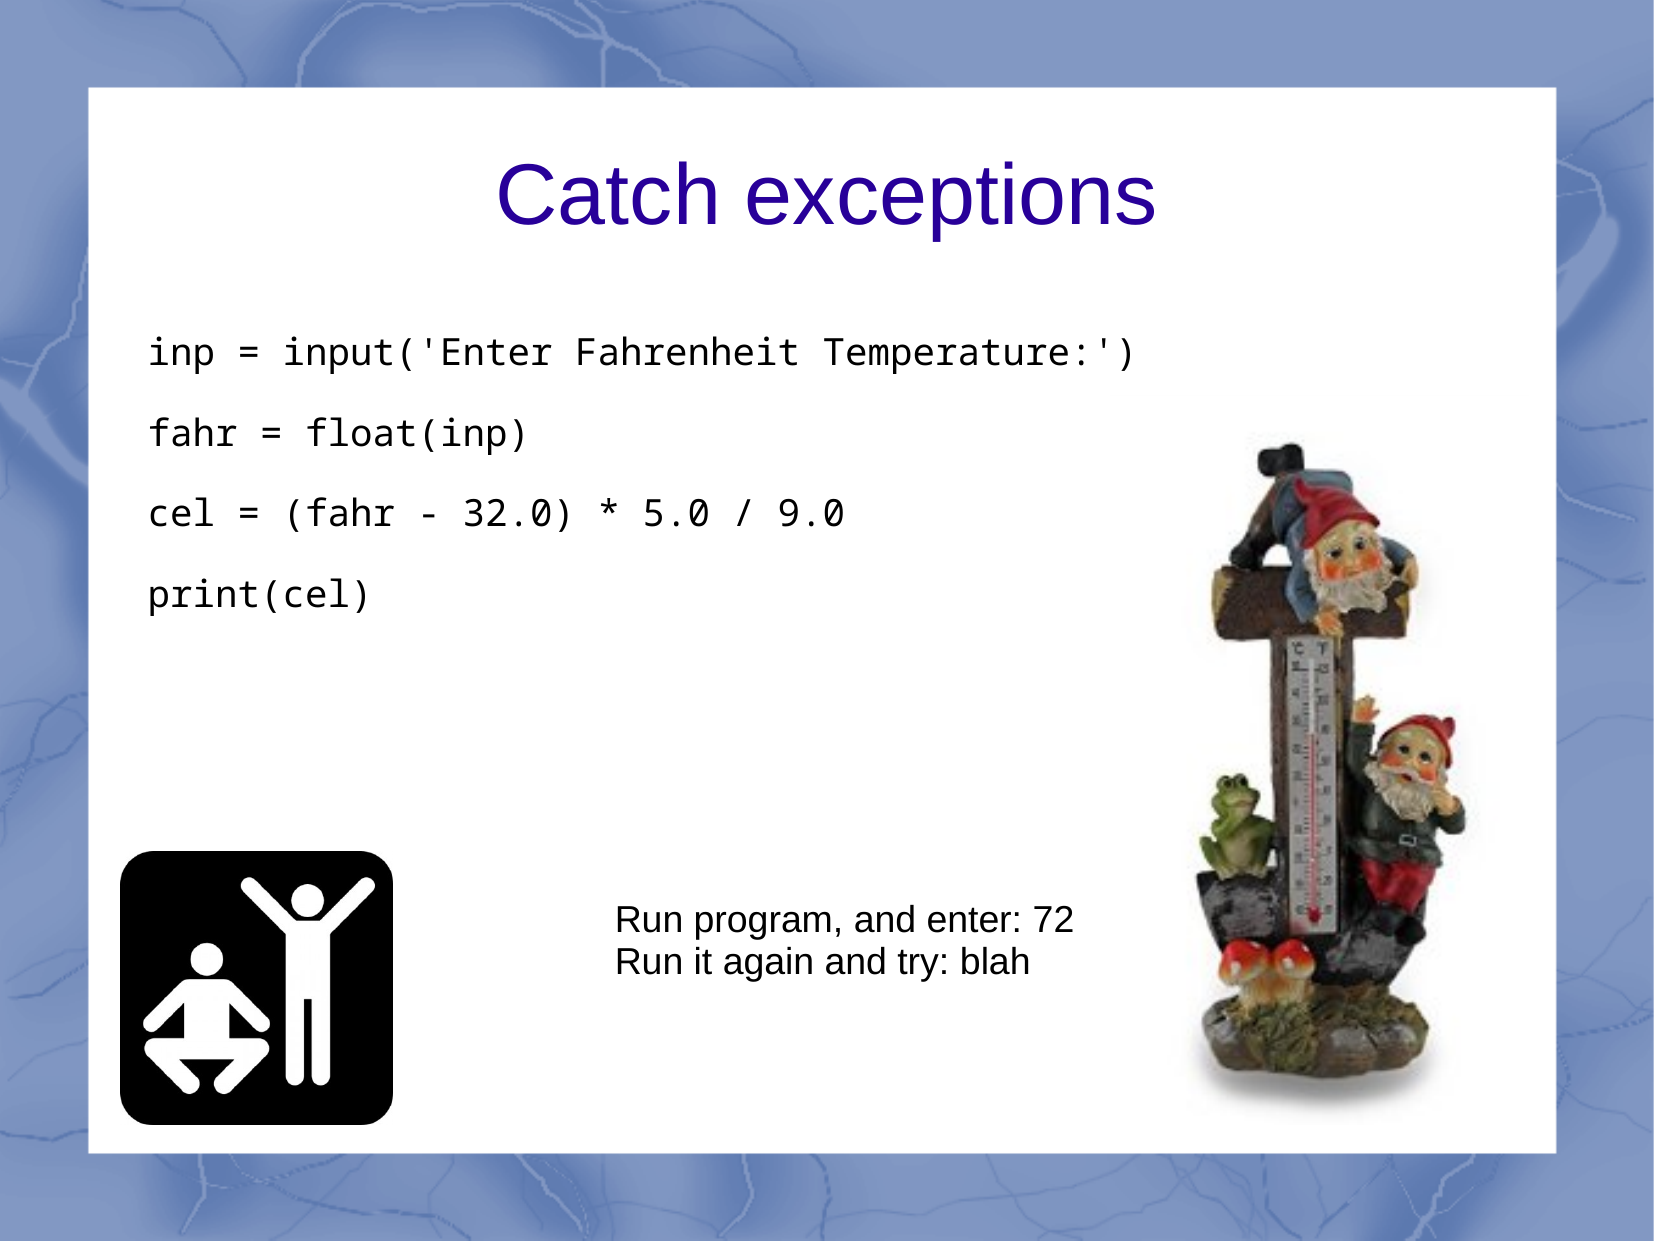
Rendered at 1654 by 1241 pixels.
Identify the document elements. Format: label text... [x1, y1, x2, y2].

title Catch exceptions [118, 90, 1536, 298]
list inp = input('Enter Fahrenheit Temperature:') fahr = float(inp) cel = (fahr - 32.0) * 5.0 / 9.0 print(cel) [147, 325, 1506, 662]
text_box Run program, and enter: 72 Run it again and try: blah [600, 891, 1090, 991]
picture [0, 0, 1654, 1241]
